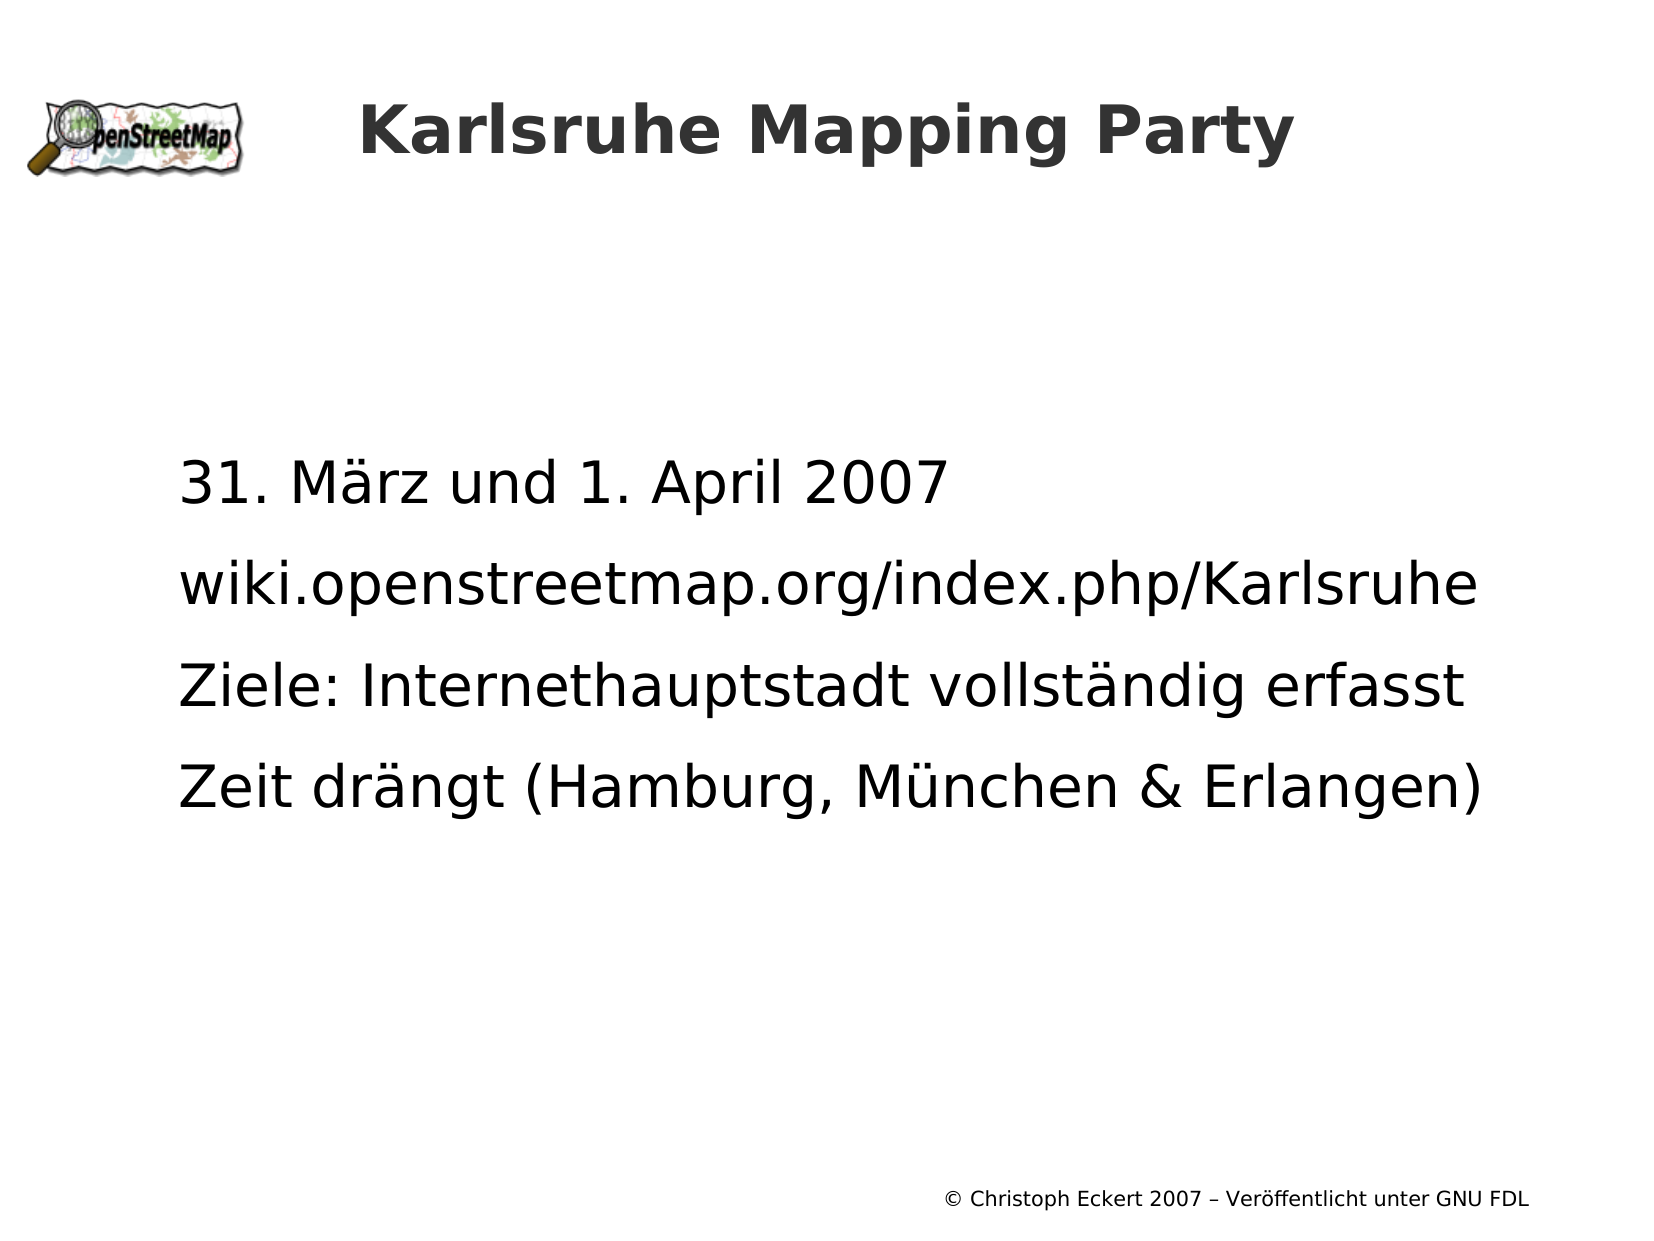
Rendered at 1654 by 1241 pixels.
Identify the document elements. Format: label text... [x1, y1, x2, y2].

picture [26, 98, 121, 177]
text_box 31. März und 1. April 2007 wiki.openstreetmap.org/index.php/Karlsruhe Ziele: Internethauptstadt vollständig erfasst Zeit drängt (Hamburg, München & Erlangen) [178, 328, 1570, 910]
title Karlsruhe Mapping Party [121, 91, 1534, 299]
